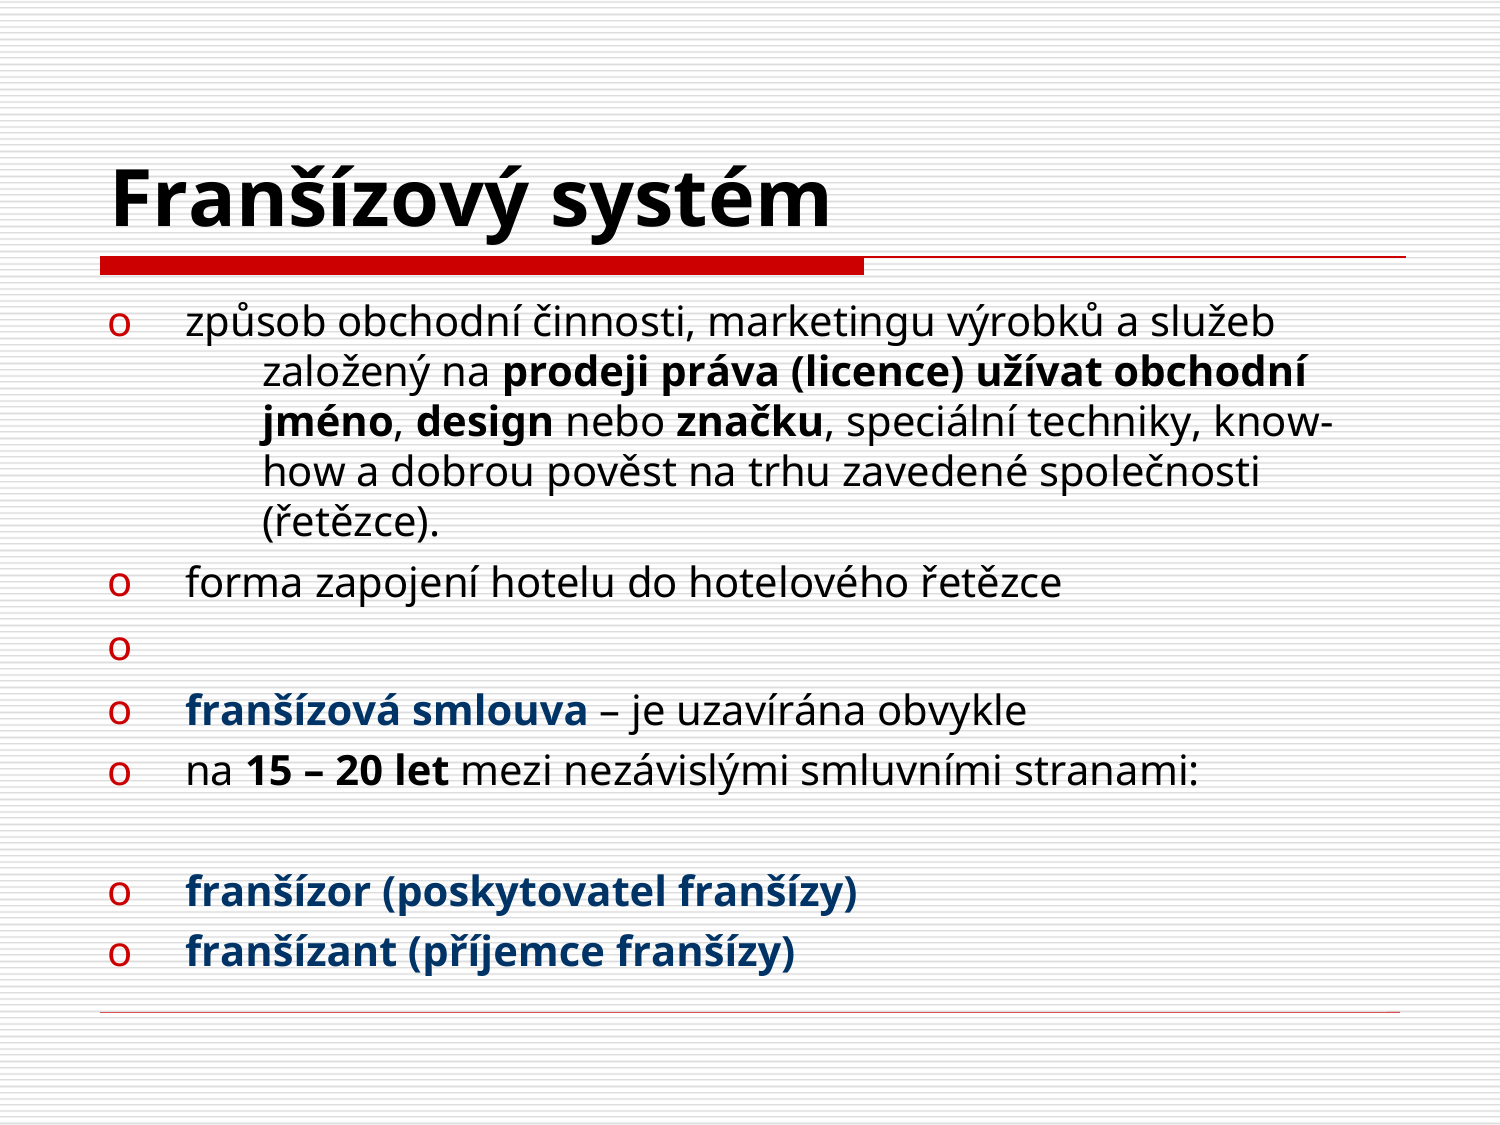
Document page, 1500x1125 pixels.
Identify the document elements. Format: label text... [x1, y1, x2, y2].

title Franšízový systém [94, 50, 1407, 250]
picture [0, 0, 1500, 1125]
list způsob obchodní činnosti, marketingu výrobků a služeb založený na prodeji práva (licence) užívat obchodní jméno, design nebo značku, speciální techniky, know-how a dobrou pověst na trhu zavedené společnosti (řetězce). forma zapojení hotelu do hotelového řetězce franšízová smlouva – je uzavírána obvykle na 15 – 20 let mezi nezávislými smluvními stranami: franšízor (poskytovatel franšízy) franšízant (příjemce franšízy) [92, 287, 1406, 988]
